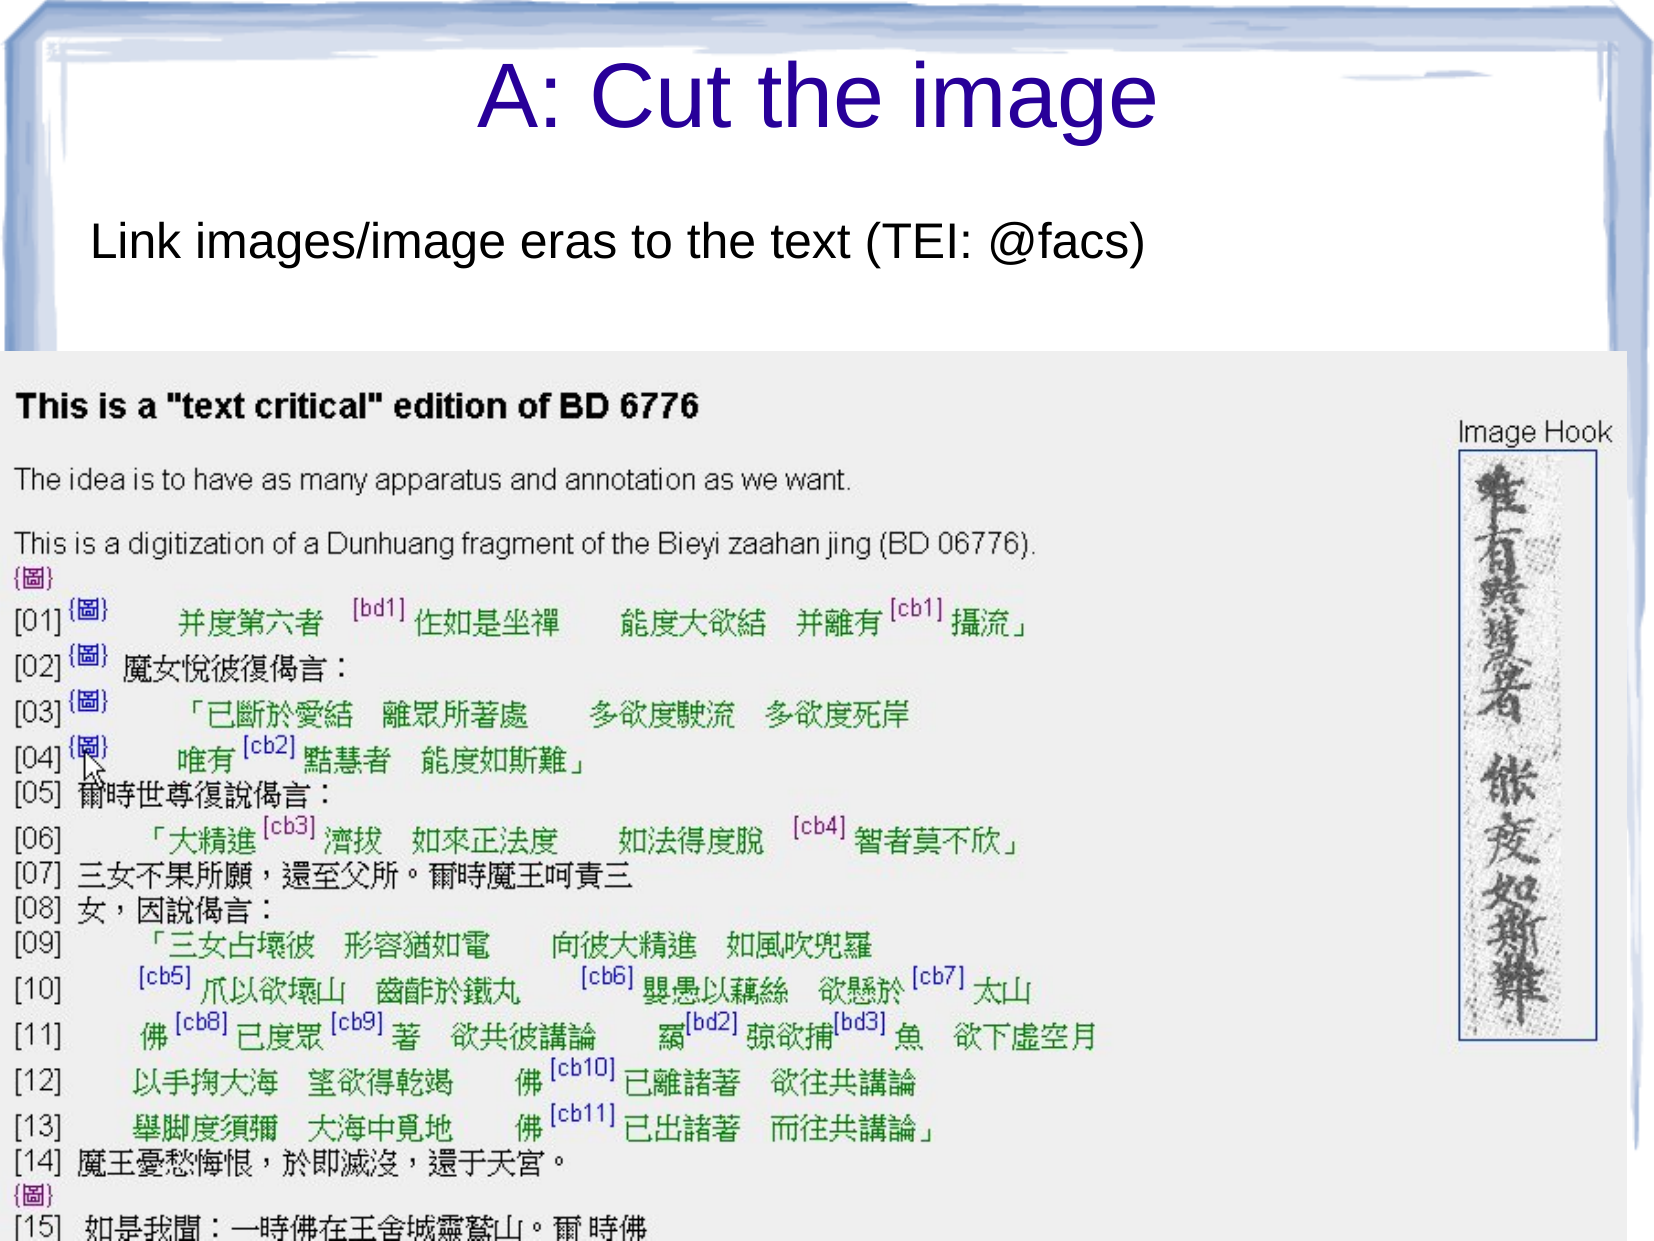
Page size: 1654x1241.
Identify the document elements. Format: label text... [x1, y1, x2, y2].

title A: Cut the image [75, 0, 1564, 193]
picture [0, 0, 1654, 1241]
text_box Link images/image eras to the text (TEI: @facs) [75, 205, 1163, 301]
